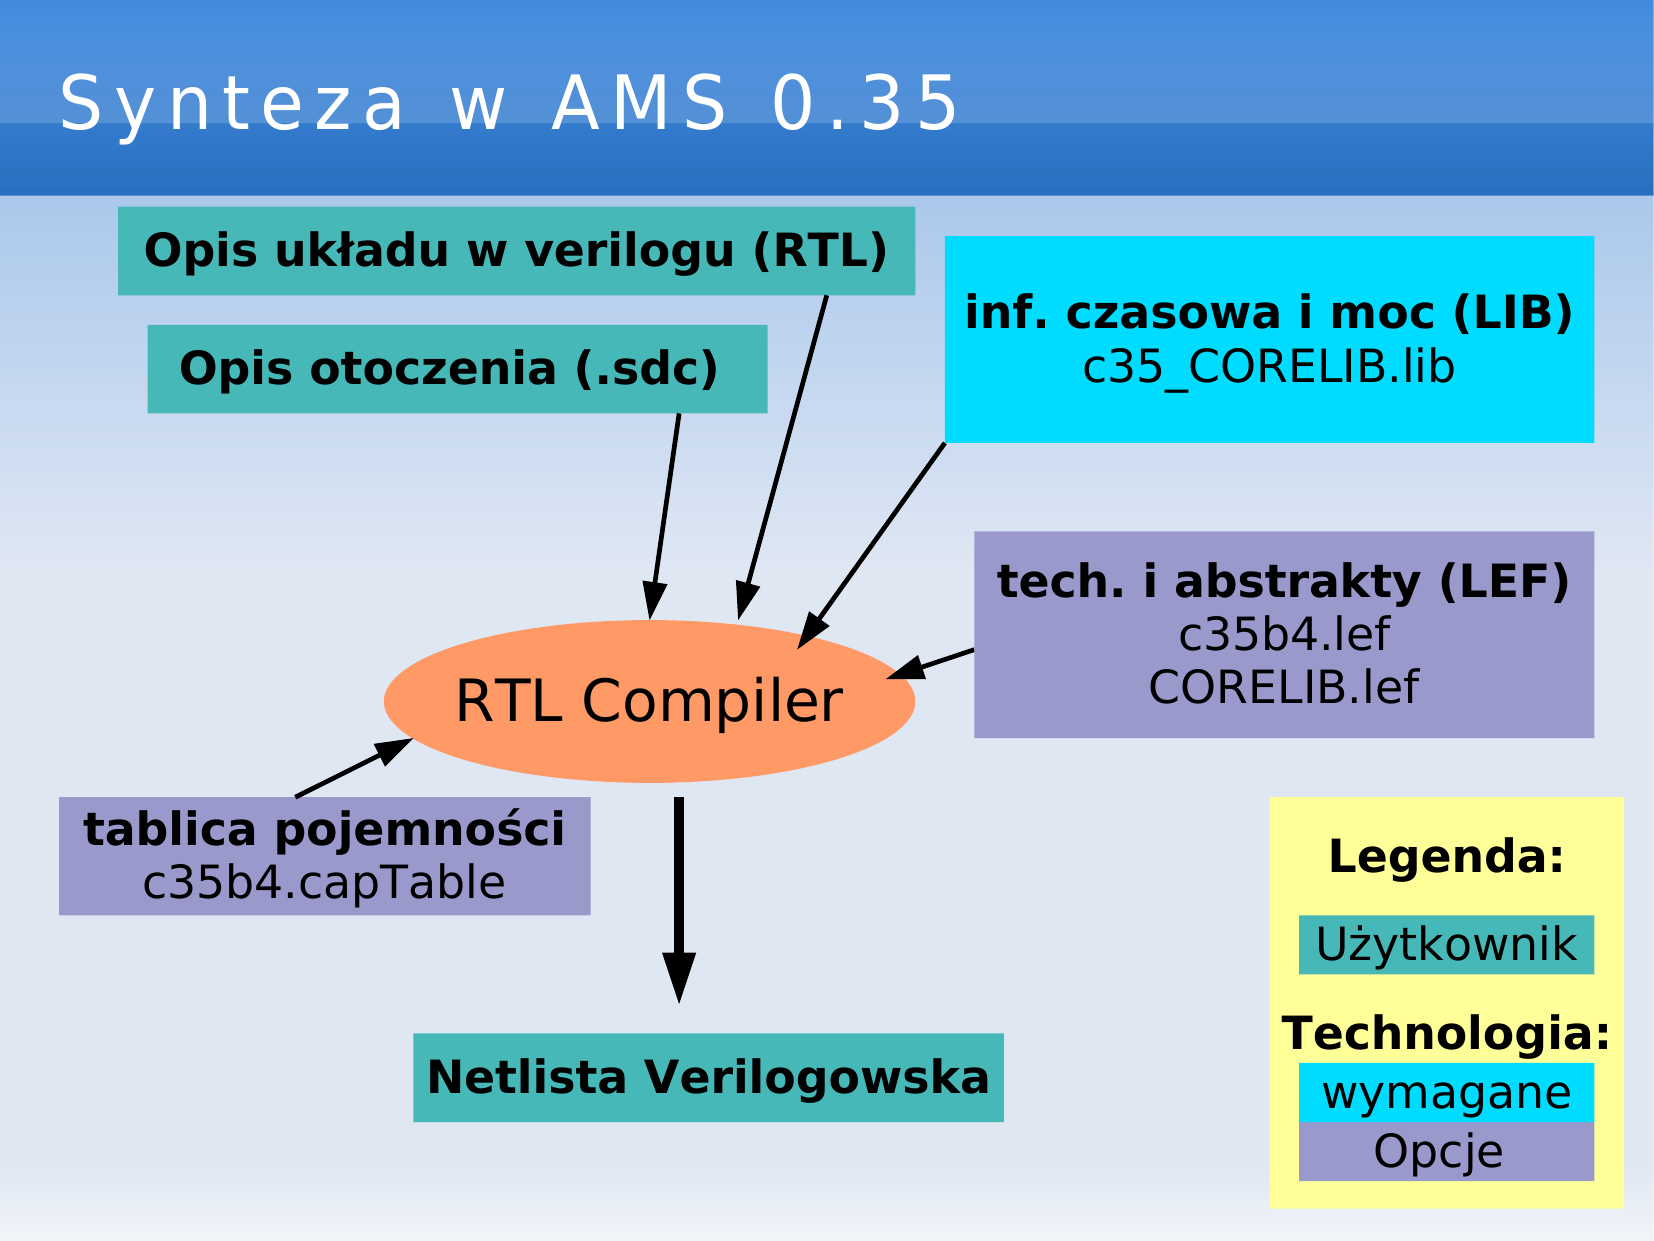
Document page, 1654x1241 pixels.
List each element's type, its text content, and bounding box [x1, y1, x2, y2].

text_box Opis otoczenia (.sdc) [147, 324, 768, 414]
text_box Opis układu w verilogu (RTL) [118, 206, 916, 296]
text_box [1269, 797, 1625, 1209]
text_box Opcje [1299, 1123, 1595, 1182]
text_box Technologia: [1299, 1003, 1595, 1063]
text_box RTL Compiler [383, 620, 916, 783]
text_box tech. i abstrakty (LEF) c35b4.lef CORELIB.lef [974, 531, 1595, 739]
title Synteza w AMS 0.35 [59, 29, 1270, 178]
text_box inf. czasowa i moc (LIB) c35_CORELIB.lib [944, 236, 1595, 443]
picture [0, 0, 1654, 1241]
text_box Legenda: [1299, 826, 1595, 886]
text_box tablica pojemności c35b4.capTable [59, 797, 591, 916]
text_box Użytkownik [1299, 915, 1595, 975]
text_box Netlista Verilogowska [413, 1033, 1004, 1123]
text_box wymagane [1299, 1063, 1595, 1123]
